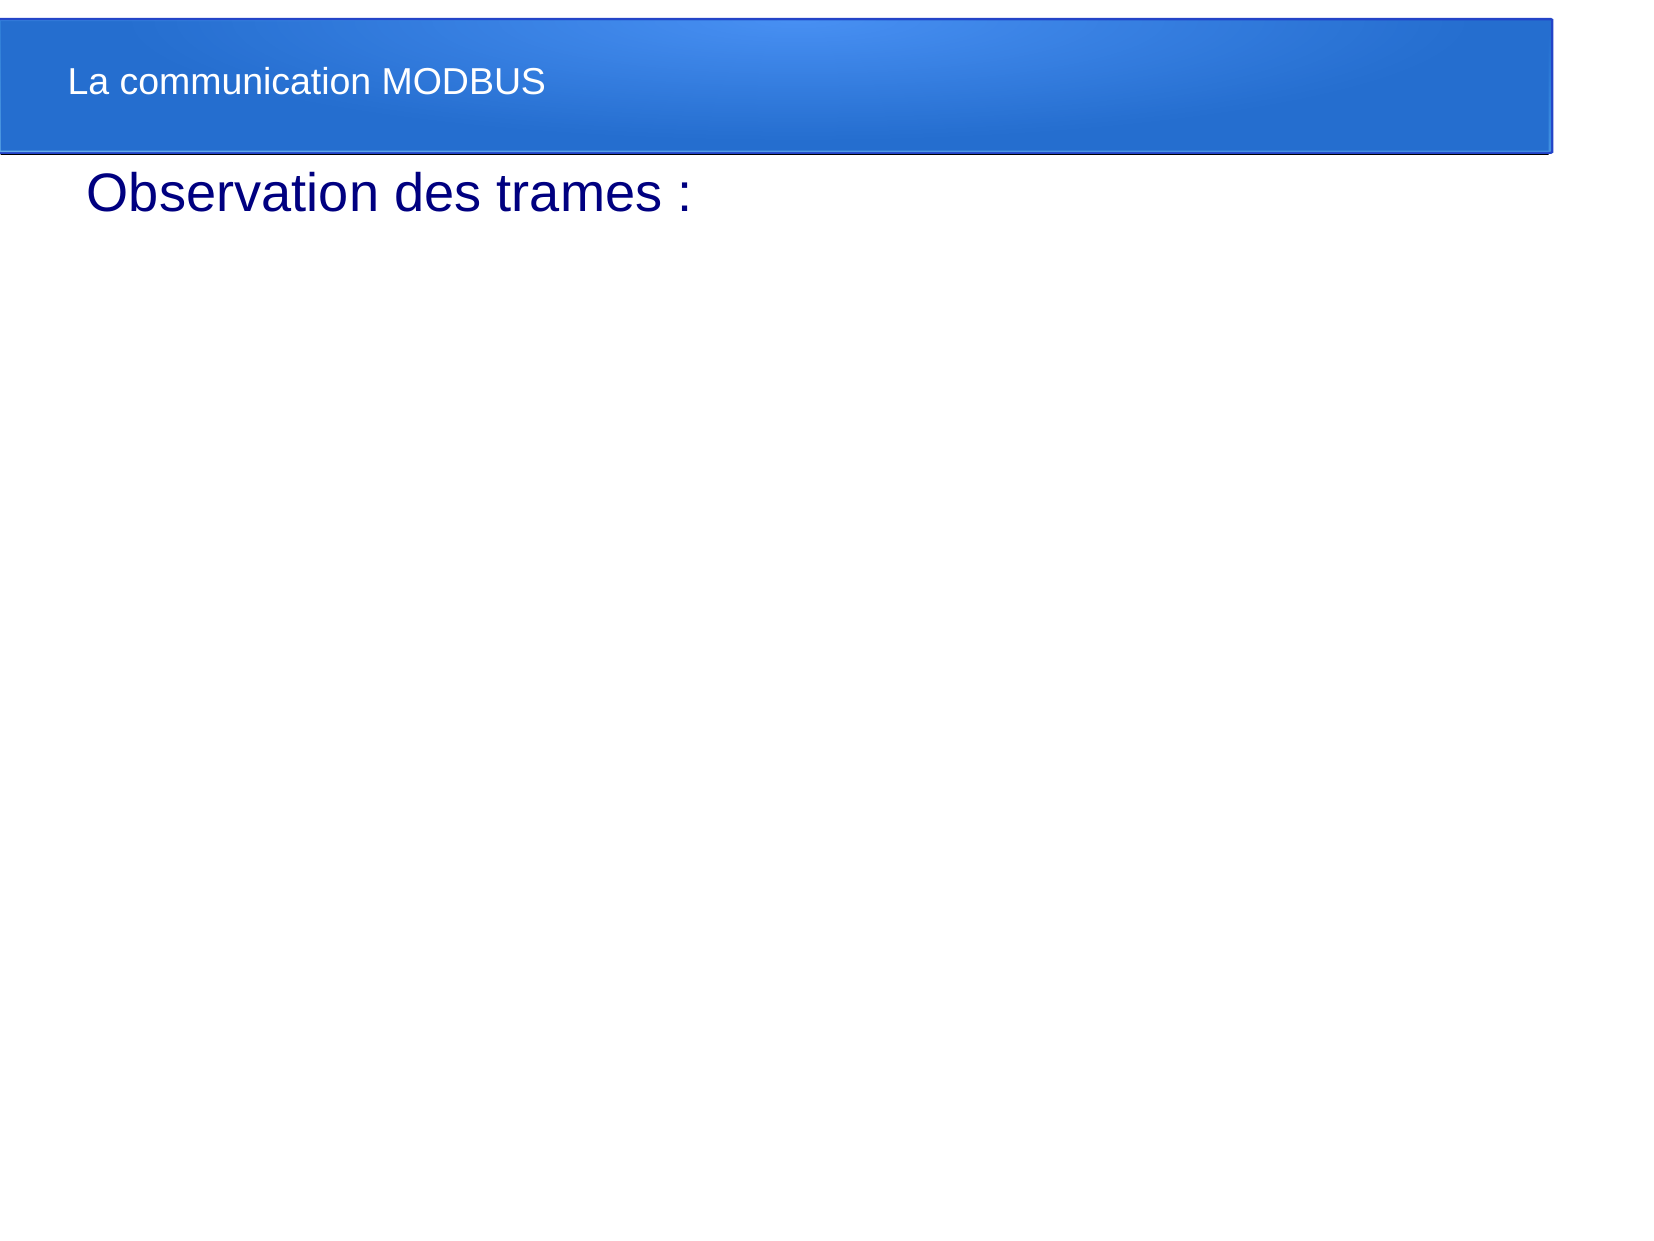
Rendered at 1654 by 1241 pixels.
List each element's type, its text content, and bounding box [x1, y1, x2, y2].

text_box La communication MODBUS [53, 53, 562, 111]
text_box Observation des trames : [71, 155, 737, 231]
